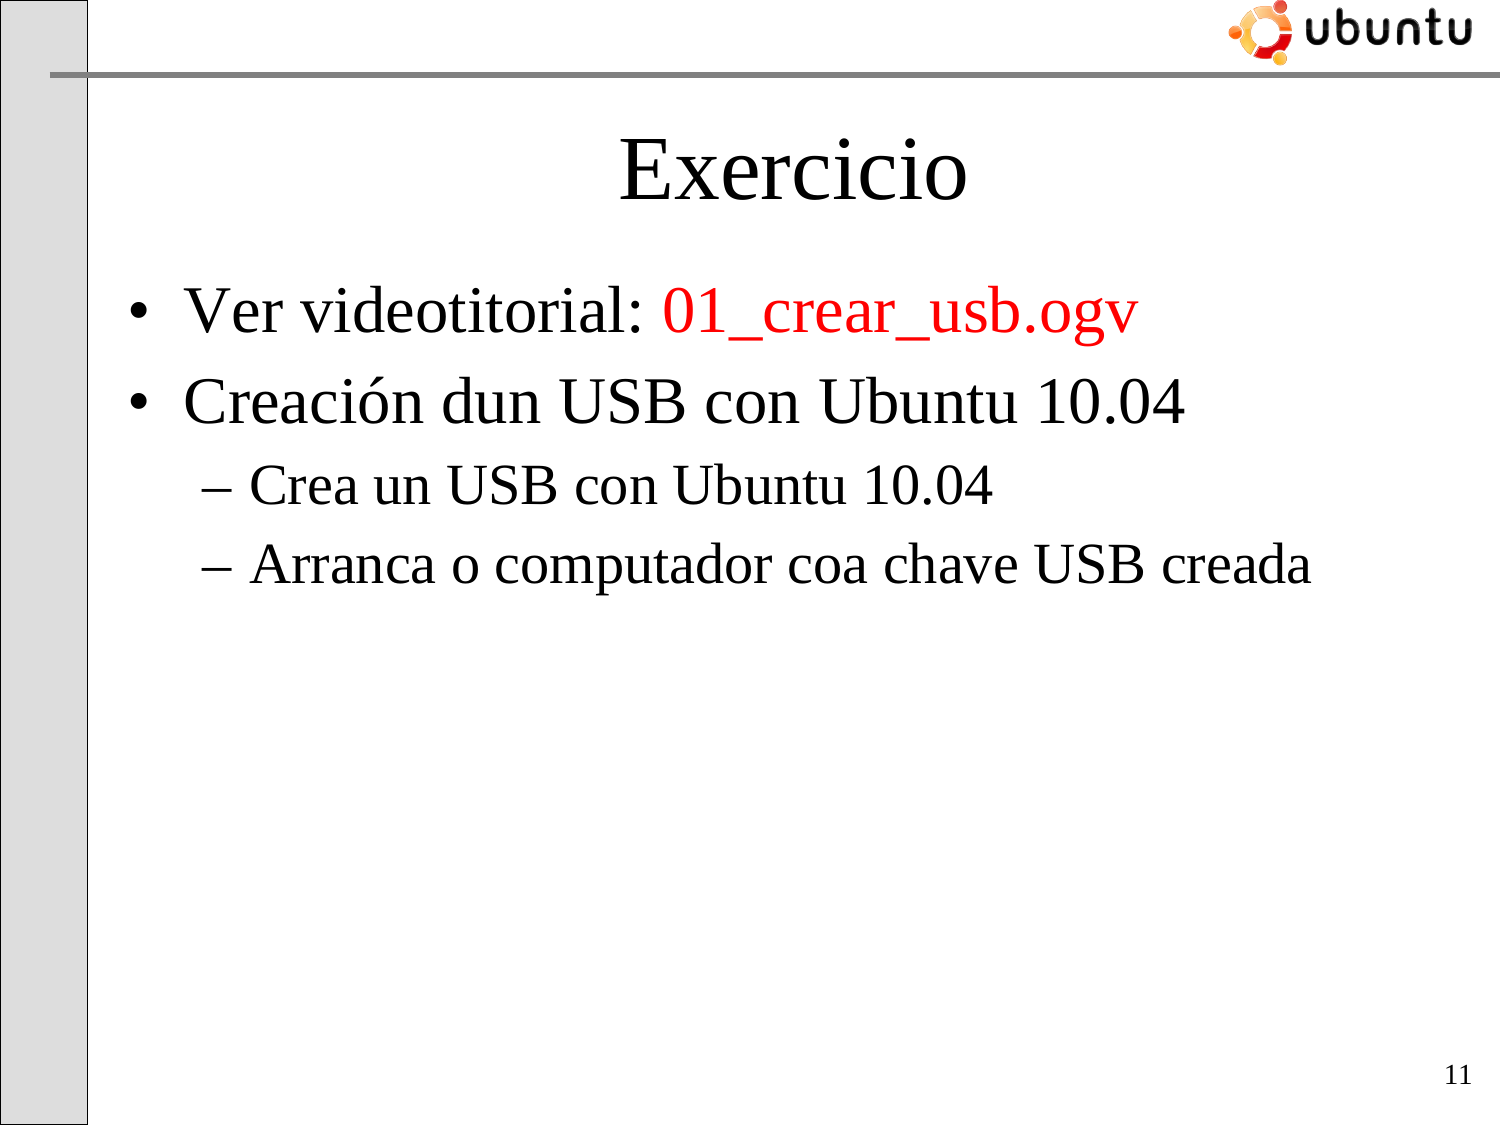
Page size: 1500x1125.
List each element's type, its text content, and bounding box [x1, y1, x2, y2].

picture [1221, 0, 1483, 71]
list Ver videotitorial: 01_crear_usb.ogv Creación dun USB con Ubuntu 10.04 Crea un USB con Ubuntu 10.04 Arranca o computador coa chave USB creada [112, 265, 1477, 1093]
title Exercicio [112, 99, 1477, 237]
